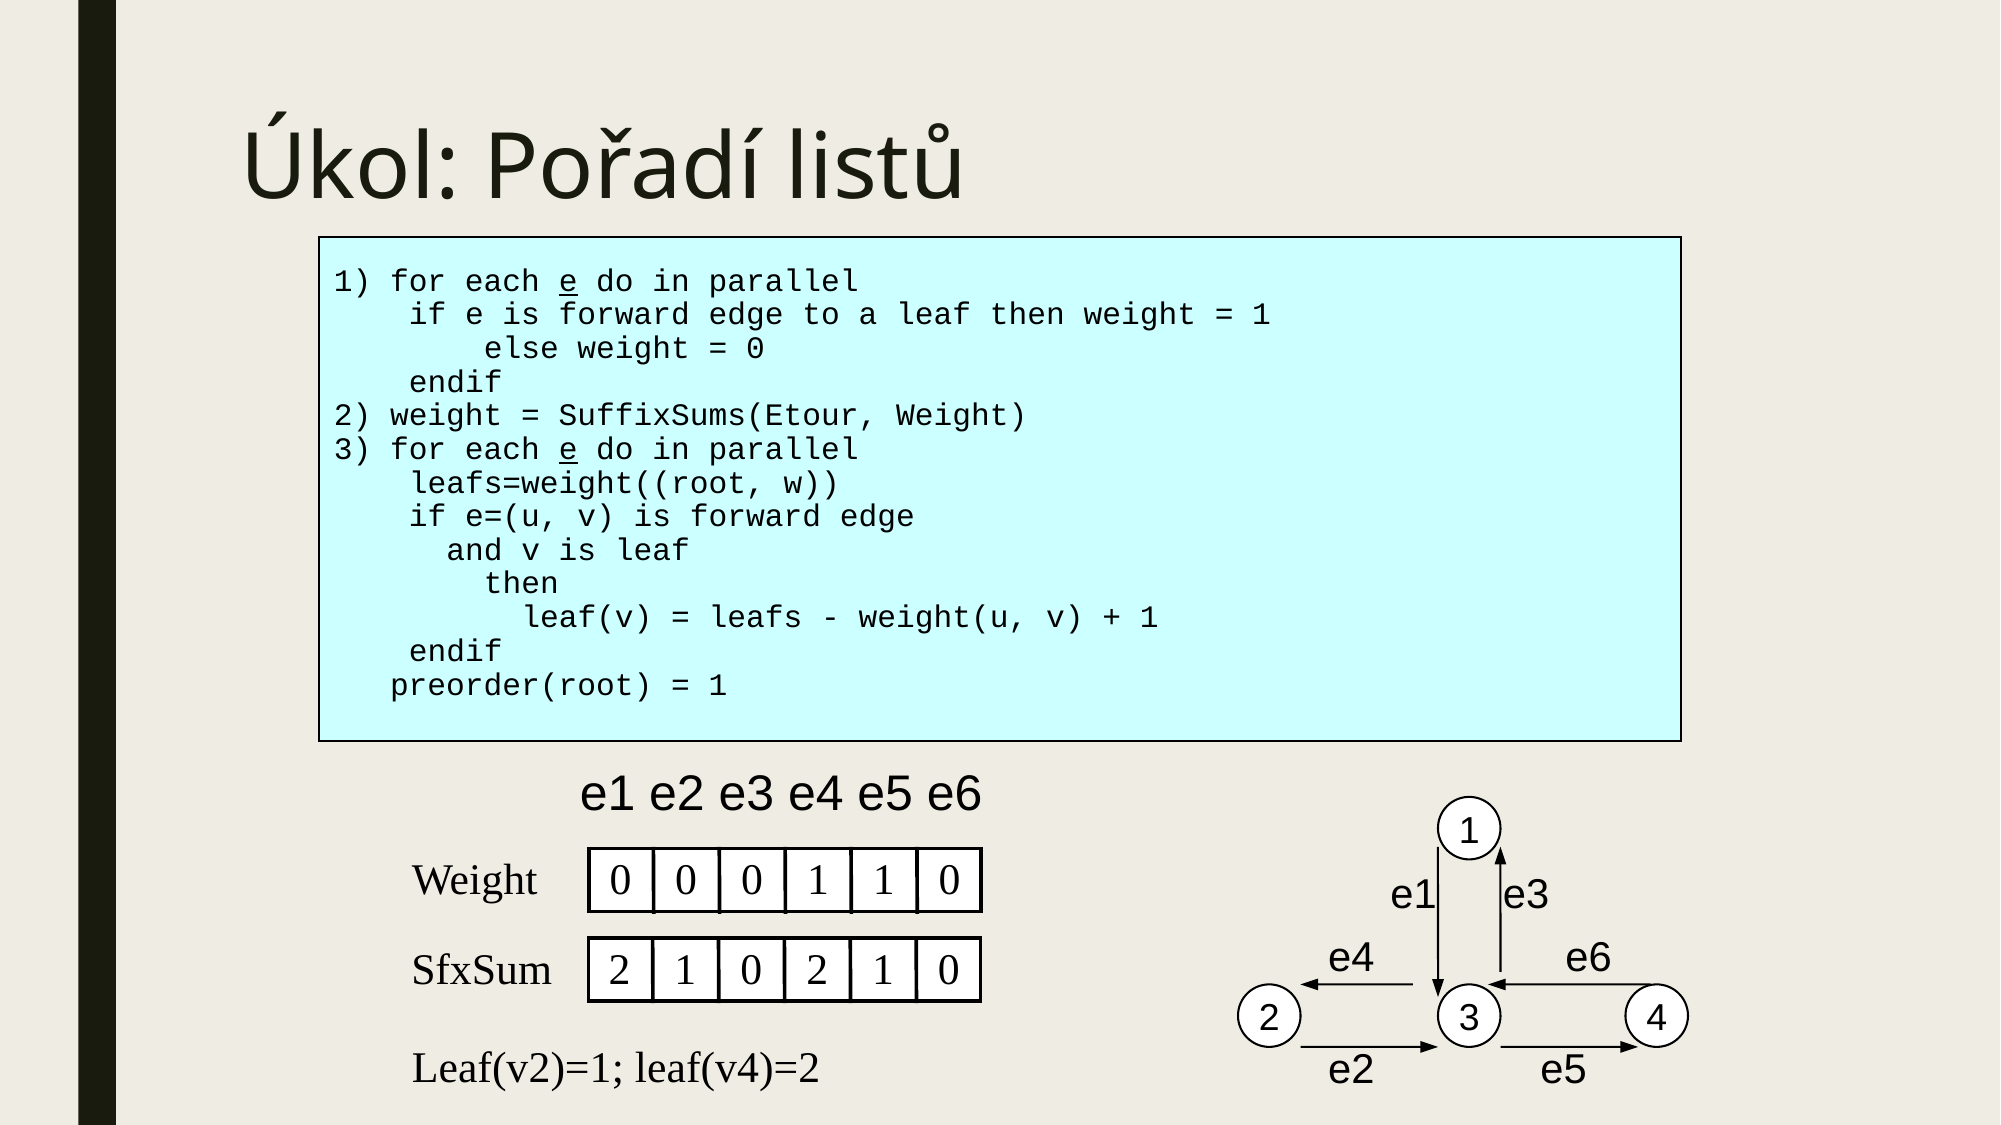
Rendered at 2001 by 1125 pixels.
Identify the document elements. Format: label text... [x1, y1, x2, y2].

text_box 4 [1625, 984, 1688, 1047]
text_box e1 e2 e3 e4 e5 e6 [564, 752, 1003, 829]
text_box [853, 849, 915, 911]
text_box [656, 849, 717, 911]
text_box [787, 849, 849, 911]
text_box 1 [674, 940, 697, 993]
text_box SfxSum [411, 940, 552, 993]
text_box 1 [872, 940, 894, 993]
text_box e2 [1313, 1034, 1391, 1100]
text_box 2 [806, 940, 828, 993]
title Úkol: Pořadí listů [225, 112, 1801, 357]
text_box 1 [873, 851, 895, 904]
text_box [919, 938, 980, 1001]
text_box [721, 938, 782, 1001]
text_box 0 [741, 851, 763, 904]
text_box 3 [1437, 984, 1501, 1047]
text_box [787, 938, 848, 1001]
text_box 1) for each e do in parallel if e is forward edge to a leaf then weight = 1 else weight = 0 endif 2) weight = SuffixSums(Etour, Weight) 3) for each e do in parallel leafs=weight((root, w)) if e=(u, v) is forward edge and v is leaf then leaf(v) = leafs - weight(u, v) + 1 endif preorder(root) = 1 [319, 237, 1681, 741]
text_box [588, 938, 651, 1001]
text_box Weight [412, 851, 538, 904]
text_box 0 [939, 851, 961, 904]
text_box [853, 938, 914, 1001]
text_box 1 [1437, 796, 1501, 860]
text_box e1 [1375, 859, 1453, 925]
text_box 0 [675, 851, 697, 904]
text_box 0 [610, 851, 632, 904]
text_box Leaf(v2)=1; leaf(v4)=2 [412, 1039, 821, 1091]
text_box e5 [1525, 1034, 1603, 1100]
text_box 0 [740, 940, 763, 993]
text_box 0 [938, 940, 960, 993]
text_box [722, 849, 783, 911]
text_box [919, 849, 981, 911]
text_box e6 [1550, 921, 1628, 988]
text_box 2 [1238, 984, 1301, 1047]
text_box 1 [807, 851, 829, 904]
text_box [655, 938, 716, 1001]
text_box e3 [1488, 859, 1566, 925]
text_box 2 [609, 940, 631, 993]
text_box [589, 849, 651, 911]
text_box e4 [1313, 921, 1391, 988]
